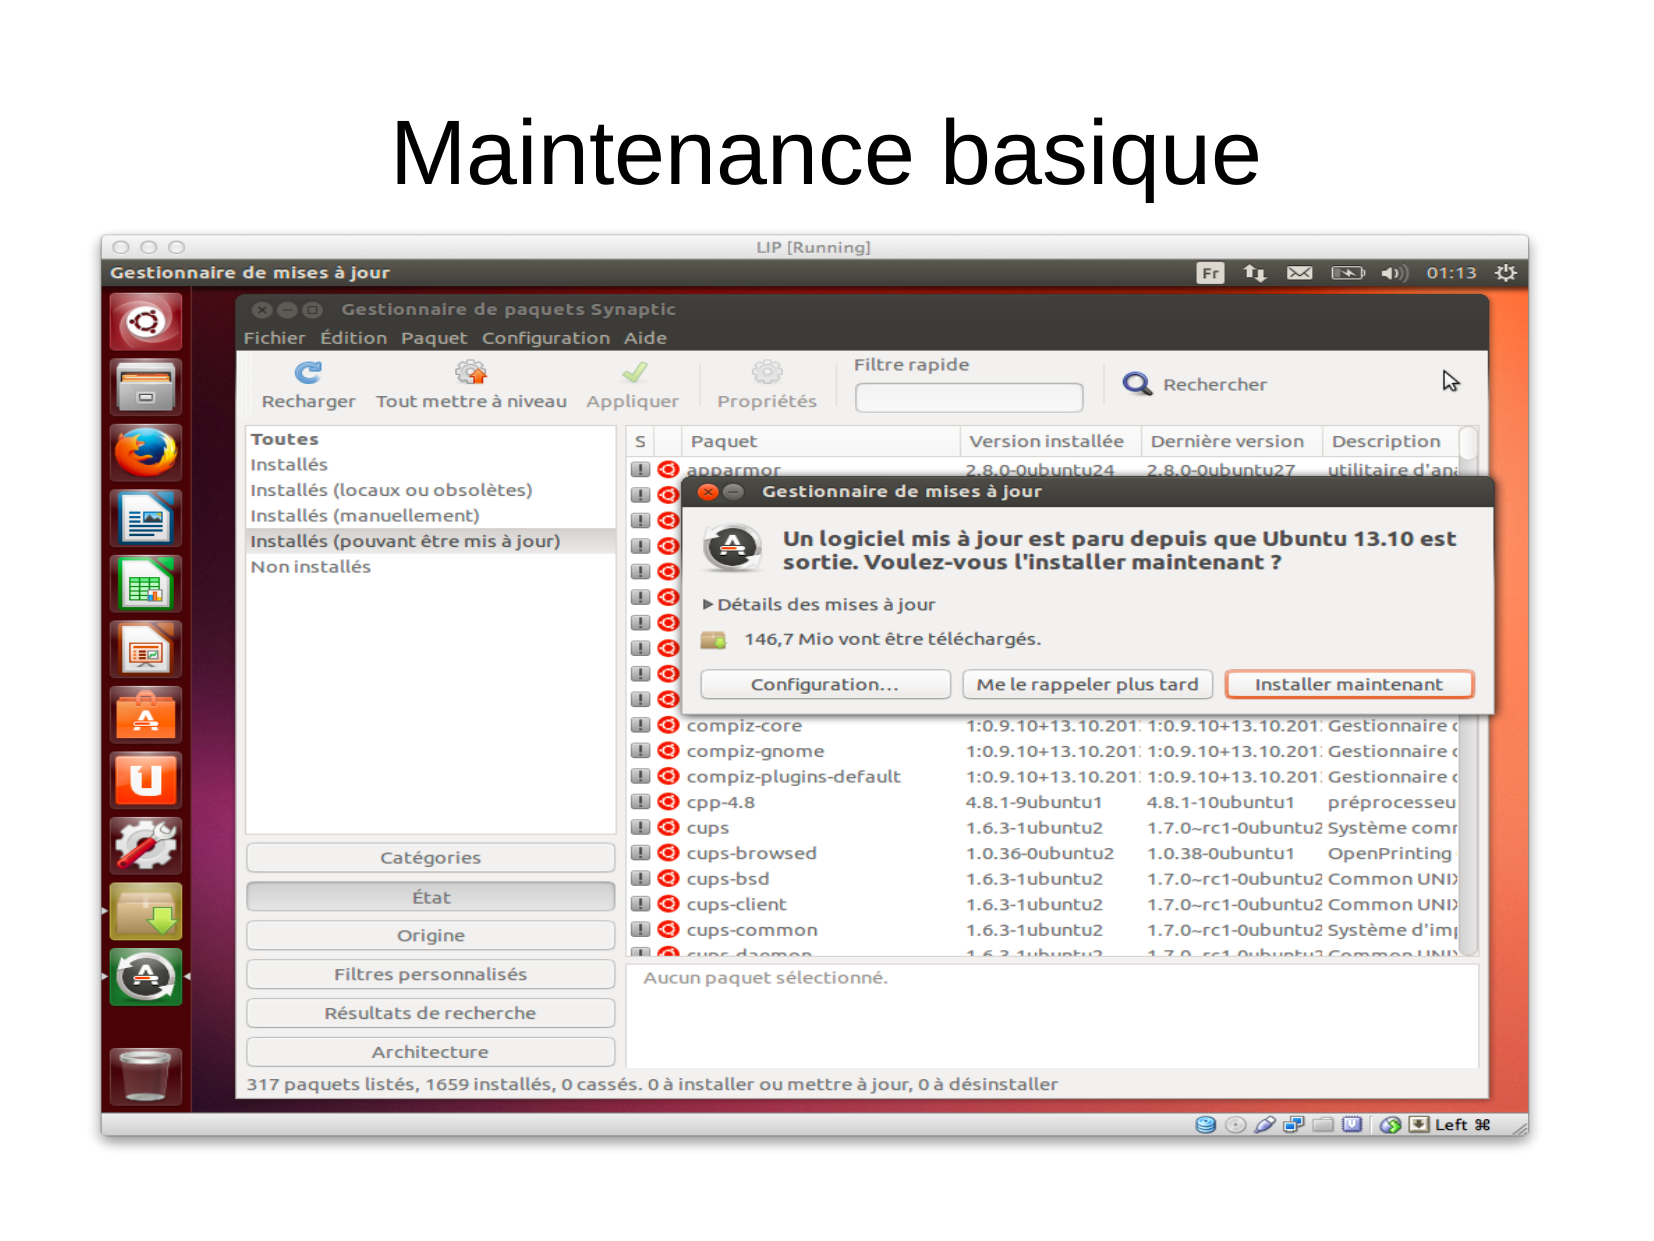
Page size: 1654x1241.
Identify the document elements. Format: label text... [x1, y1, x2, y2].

title Maintenance basique [82, 49, 1571, 257]
picture [82, 224, 1548, 1158]
